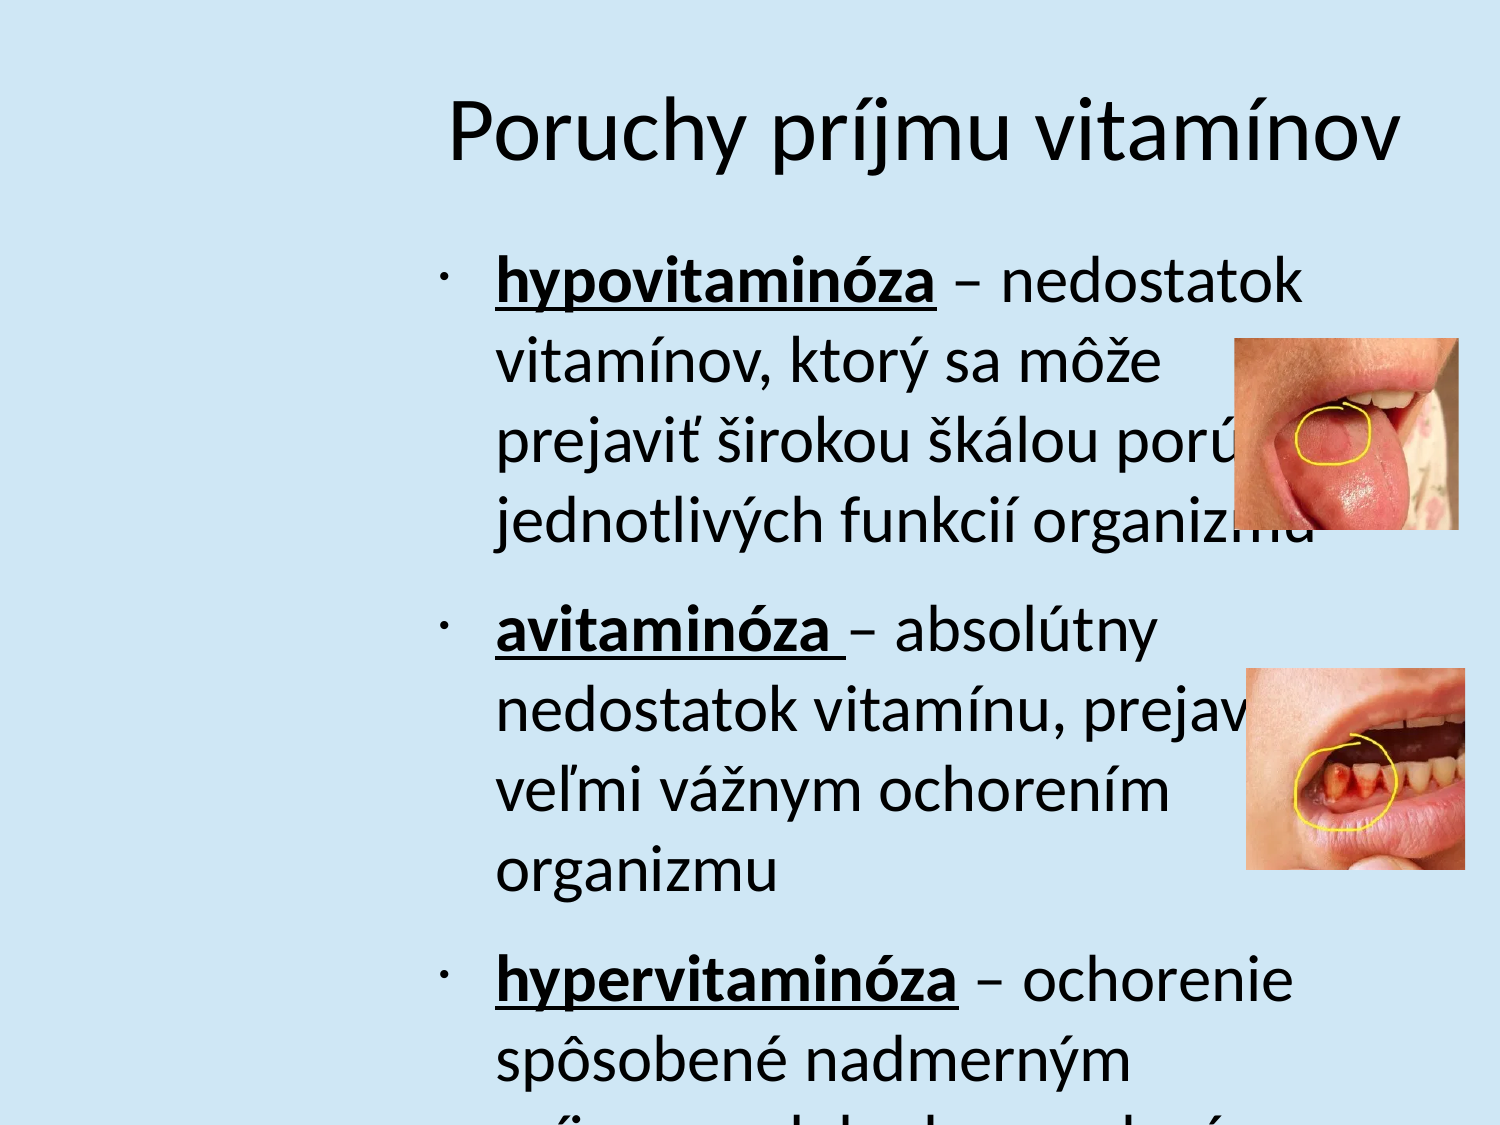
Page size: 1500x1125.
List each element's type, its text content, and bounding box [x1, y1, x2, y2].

picture [1234, 338, 1459, 530]
picture [1246, 668, 1466, 870]
title Poruchy príjmu vitamínov [424, 61, 1427, 187]
list hypovitaminóza – nedostatok vitamínov, ktorý sa môže prejaviť širokou škálou porúch jednotlivých funkcií organizmu avitaminóza – absolútny nedostatok vitamínu, prejavuje sa veľmi vážnym ochorením organizmu hypervitaminóza – ochorenie spôsobené nadmerným príjmom, alebo hromadením vitamínu v organizme a jeho toxickým pôsobením [424, 228, 1427, 1125]
